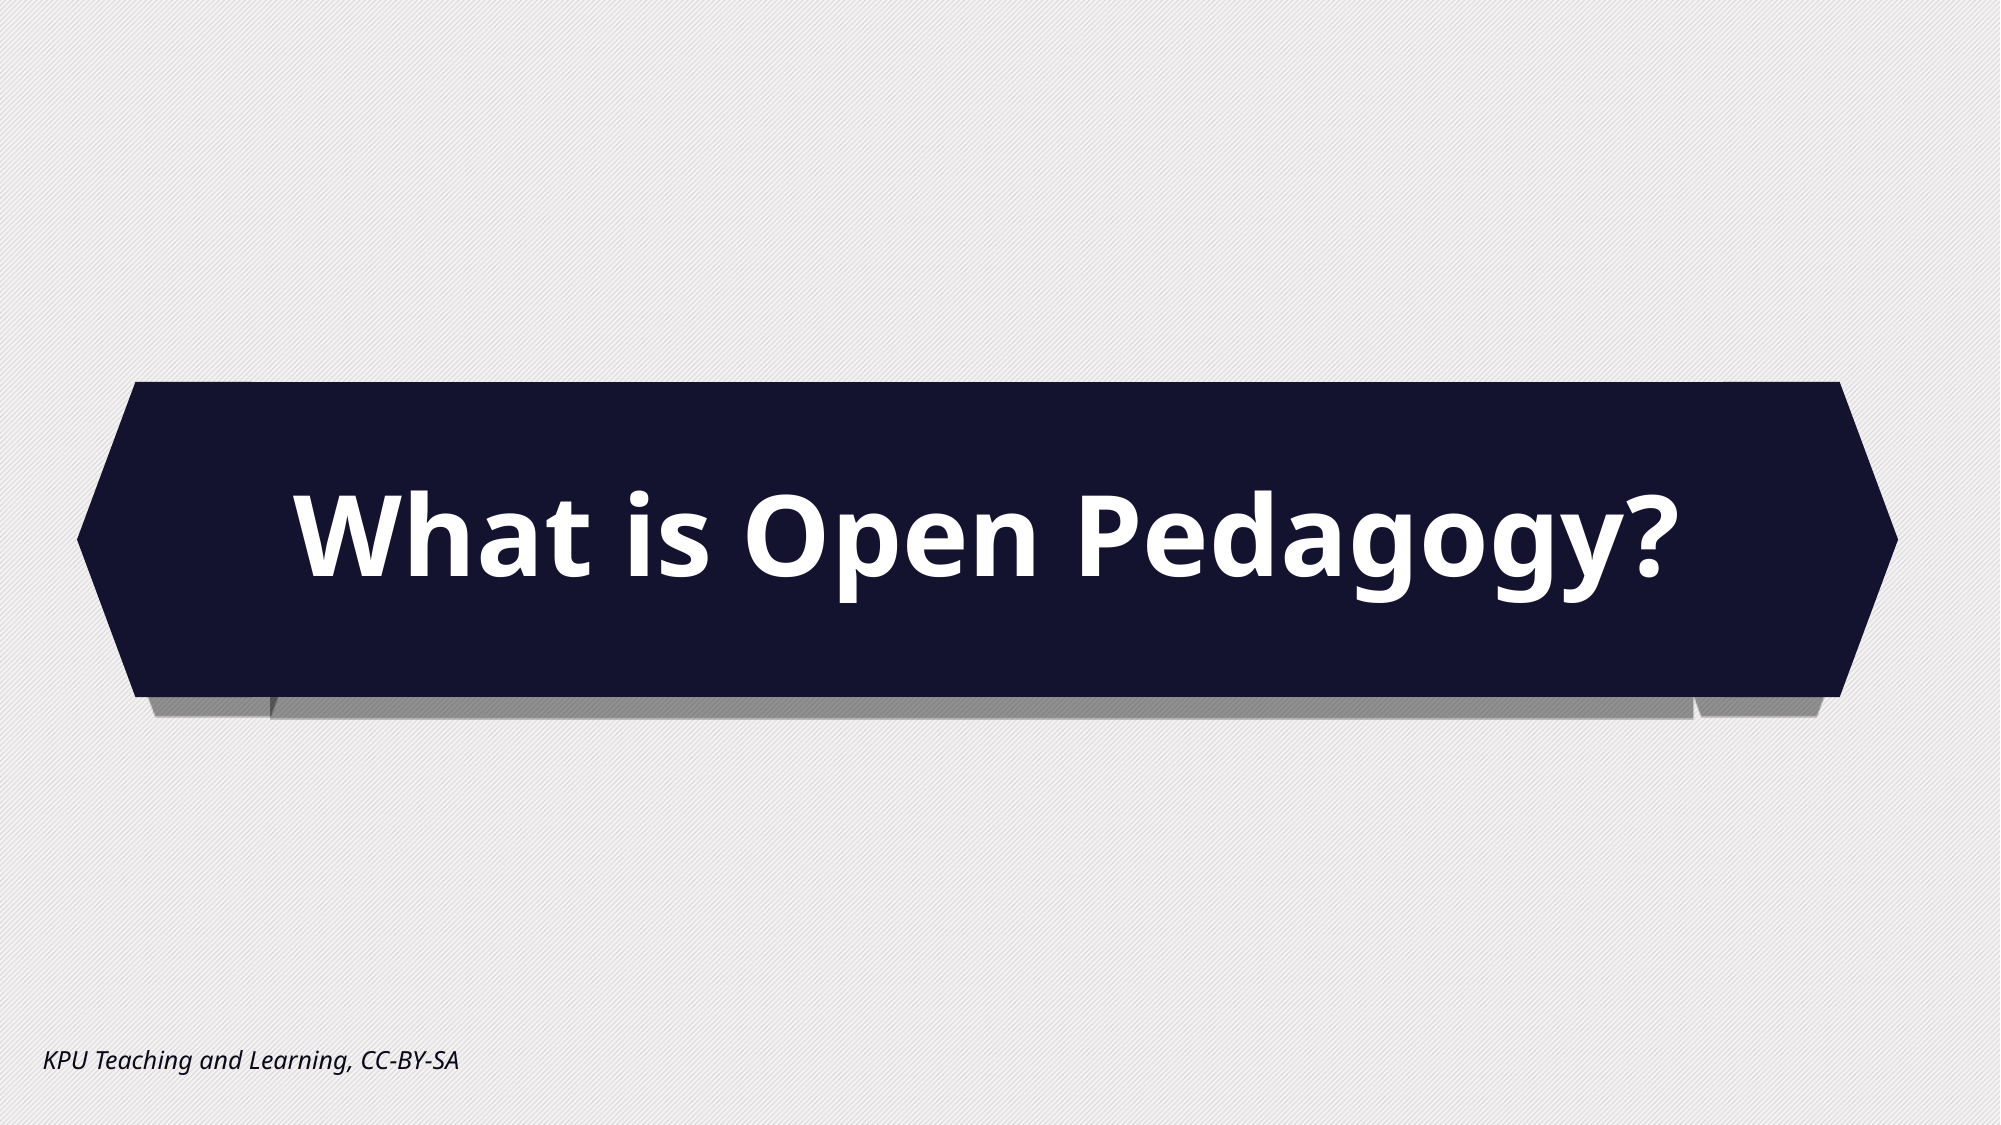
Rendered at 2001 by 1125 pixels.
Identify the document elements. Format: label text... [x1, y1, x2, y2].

title What is Open Pedagogy? [251, 384, 1724, 698]
text_box KPU Teaching and Learning, CC-BY-SA [27, 1029, 1155, 1090]
